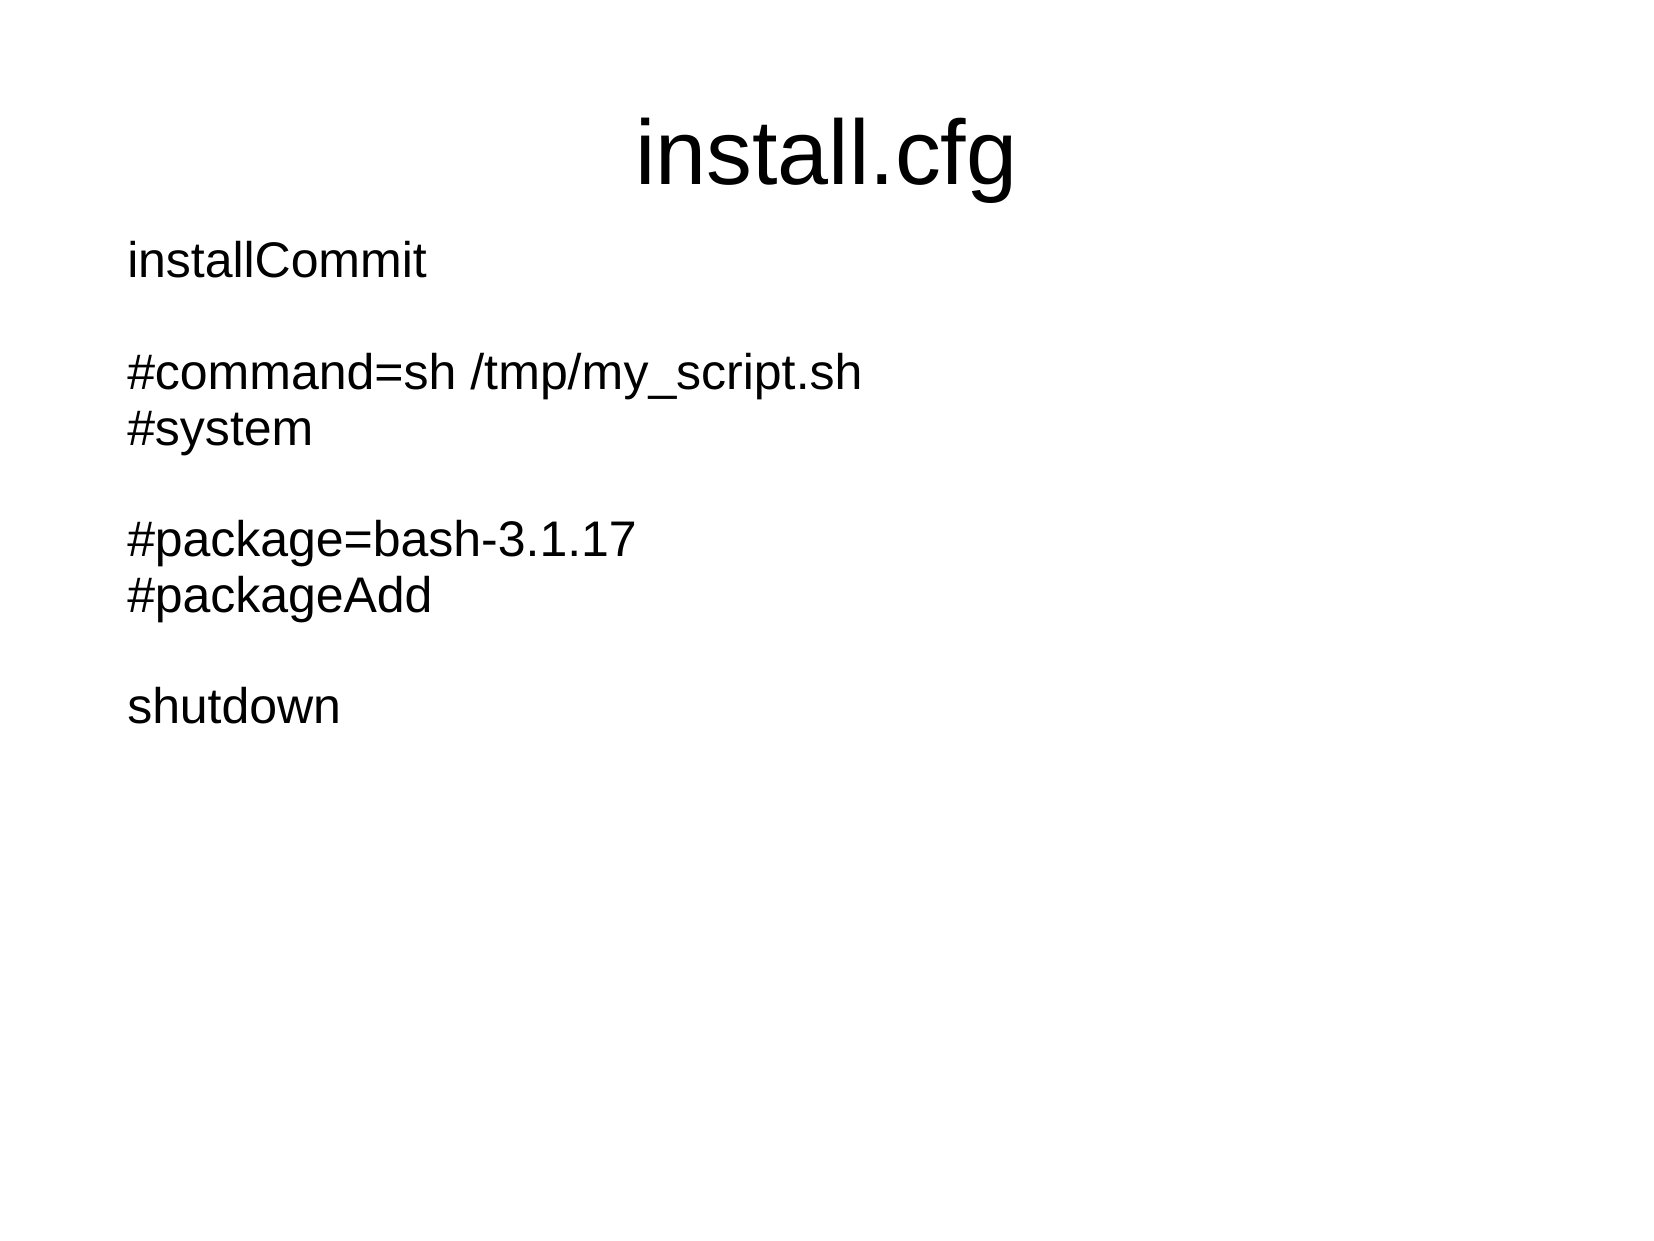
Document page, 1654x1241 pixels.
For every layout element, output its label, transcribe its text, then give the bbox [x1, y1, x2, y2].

table_header installCommit #command=sh /tmp/my_script.sh #system #package=bash-3.1.17 #packageAdd shutdown [113, 225, 1541, 1207]
title install.cfg [82, 56, 1571, 250]
